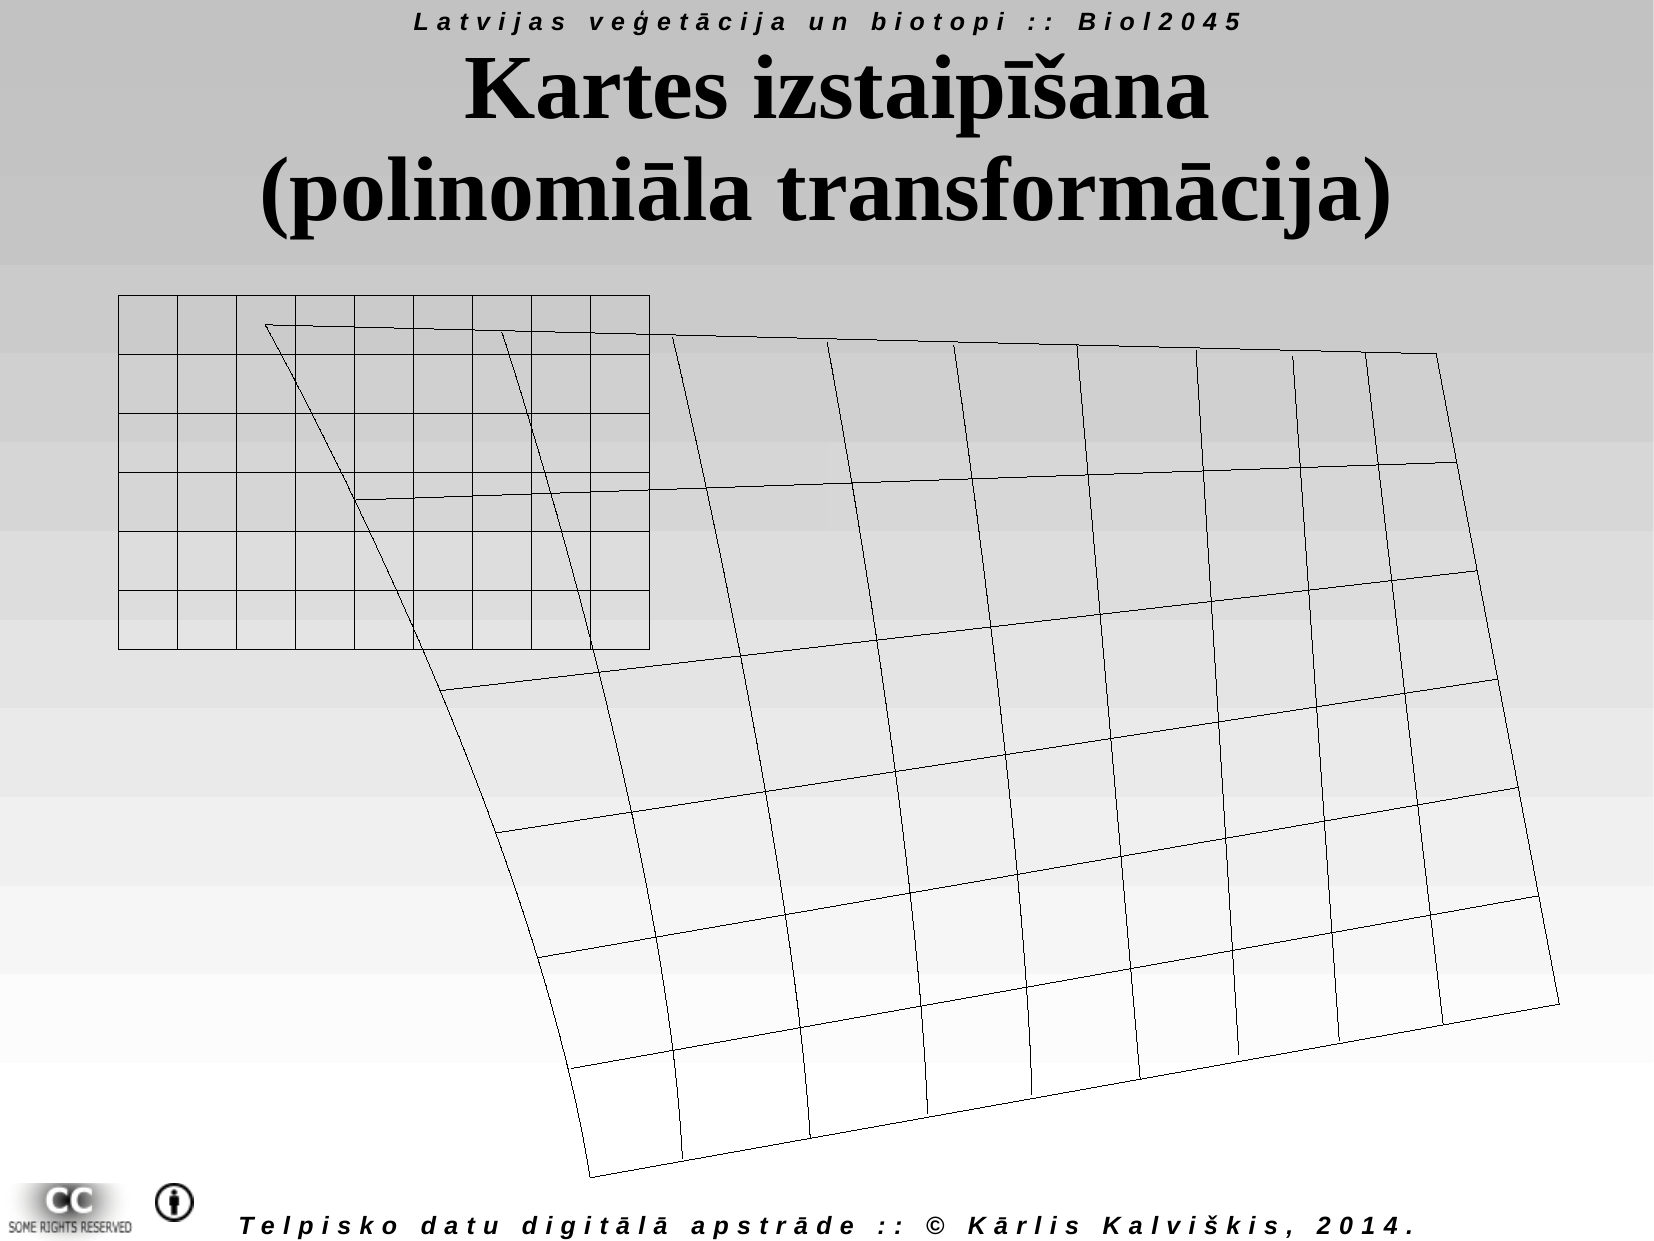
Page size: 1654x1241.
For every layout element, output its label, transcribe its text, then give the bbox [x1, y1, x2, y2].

title Kartes izstaipīšana (polinomiāla transformācija) [29, 37, 1625, 241]
picture [0, 0, 1654, 1241]
